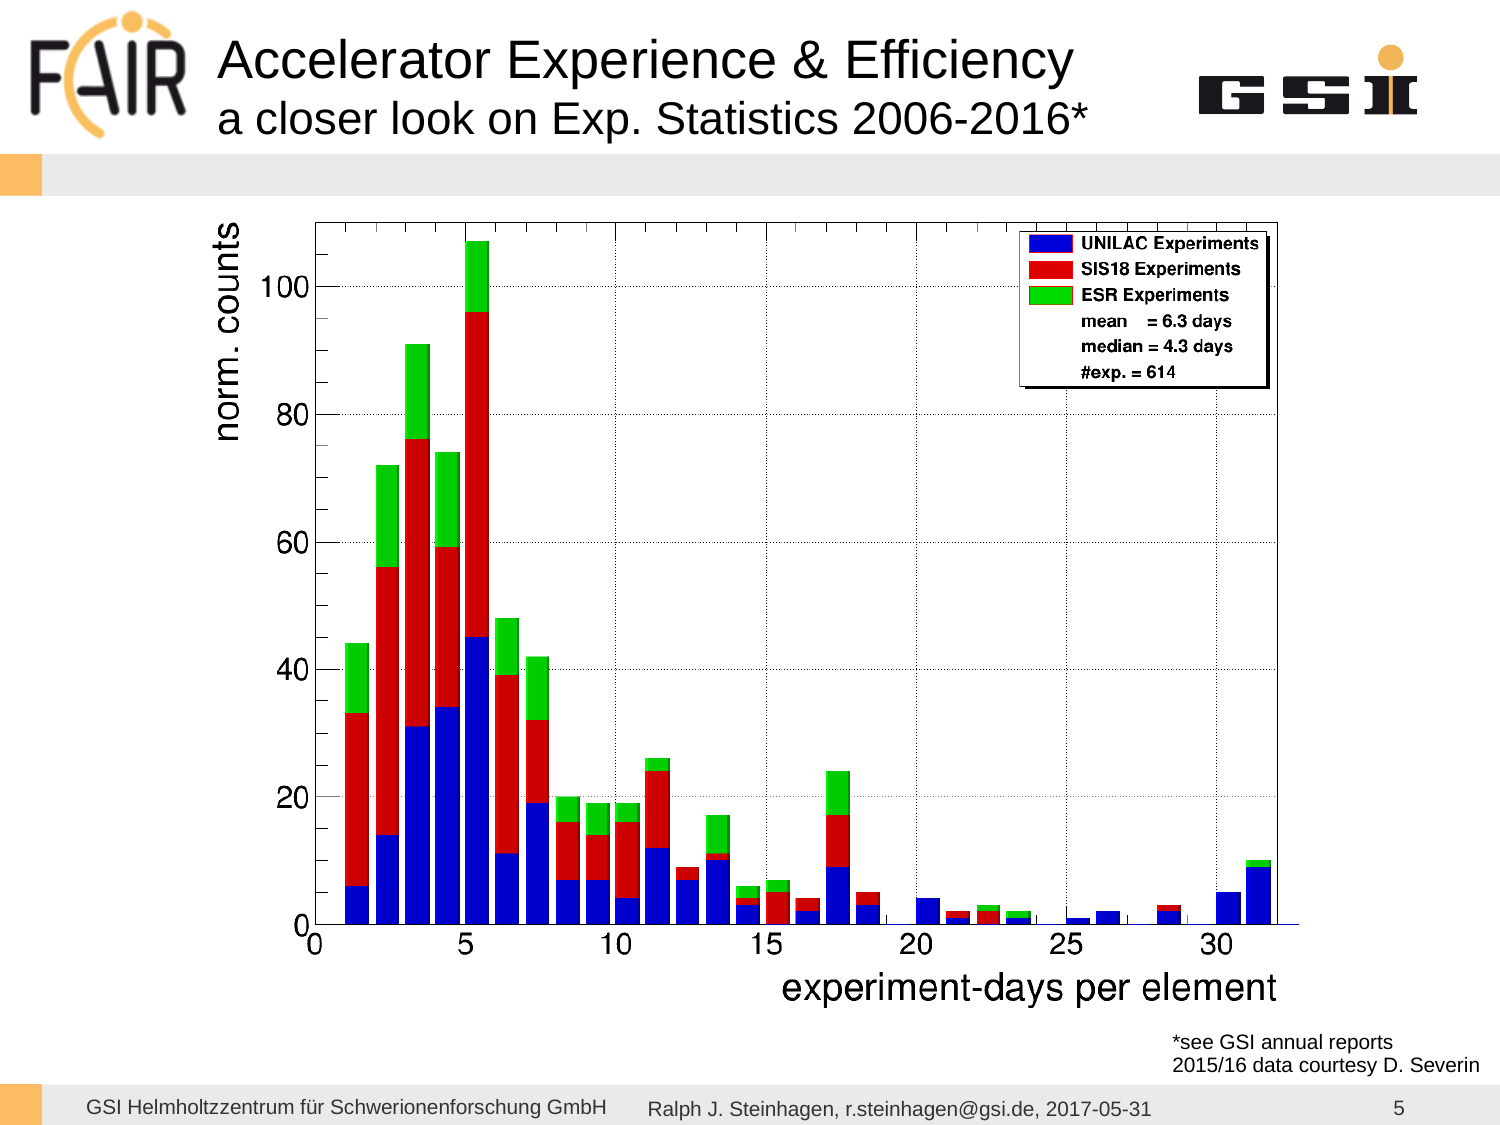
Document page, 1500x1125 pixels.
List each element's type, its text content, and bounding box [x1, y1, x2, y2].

picture [181, 206, 1299, 1022]
picture [30, 9, 187, 141]
picture [1197, 42, 1419, 117]
title Accelerator Experience & Efficiency a closer look on Exp. Statistics 2006-2016* [217, 20, 1180, 147]
text_box *see GSI annual reports 2015/16 data courtesy D. Severin [1157, 1023, 1498, 1085]
